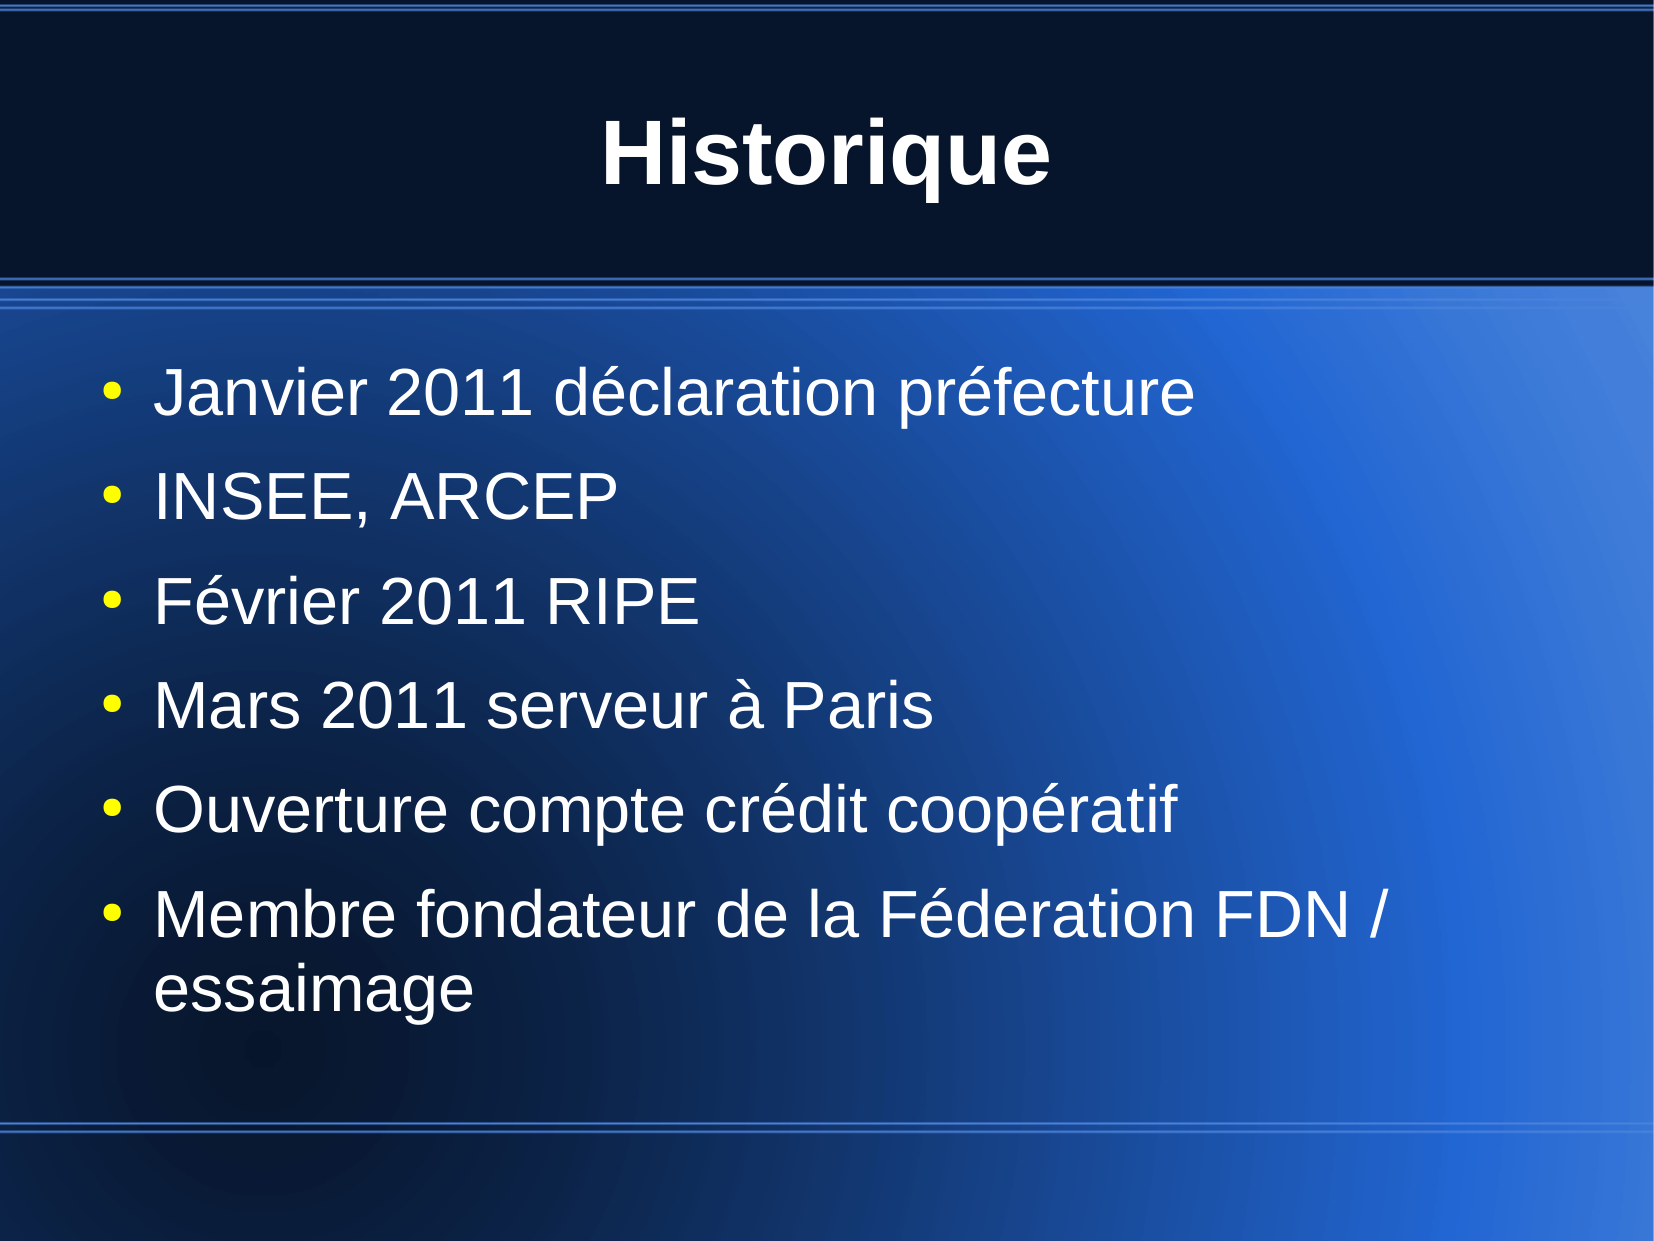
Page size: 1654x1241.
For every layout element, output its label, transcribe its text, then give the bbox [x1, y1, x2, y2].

title Historique [82, 56, 1571, 250]
list Janvier 2011 déclaration préfecture INSEE, ARCEP Février 2011 RIPE Mars 2011 serveur à Paris Ouverture compte crédit coopératif Membre fondateur de la Féderation FDN / essaimage [82, 355, 1571, 1159]
picture [0, 0, 1654, 1241]
